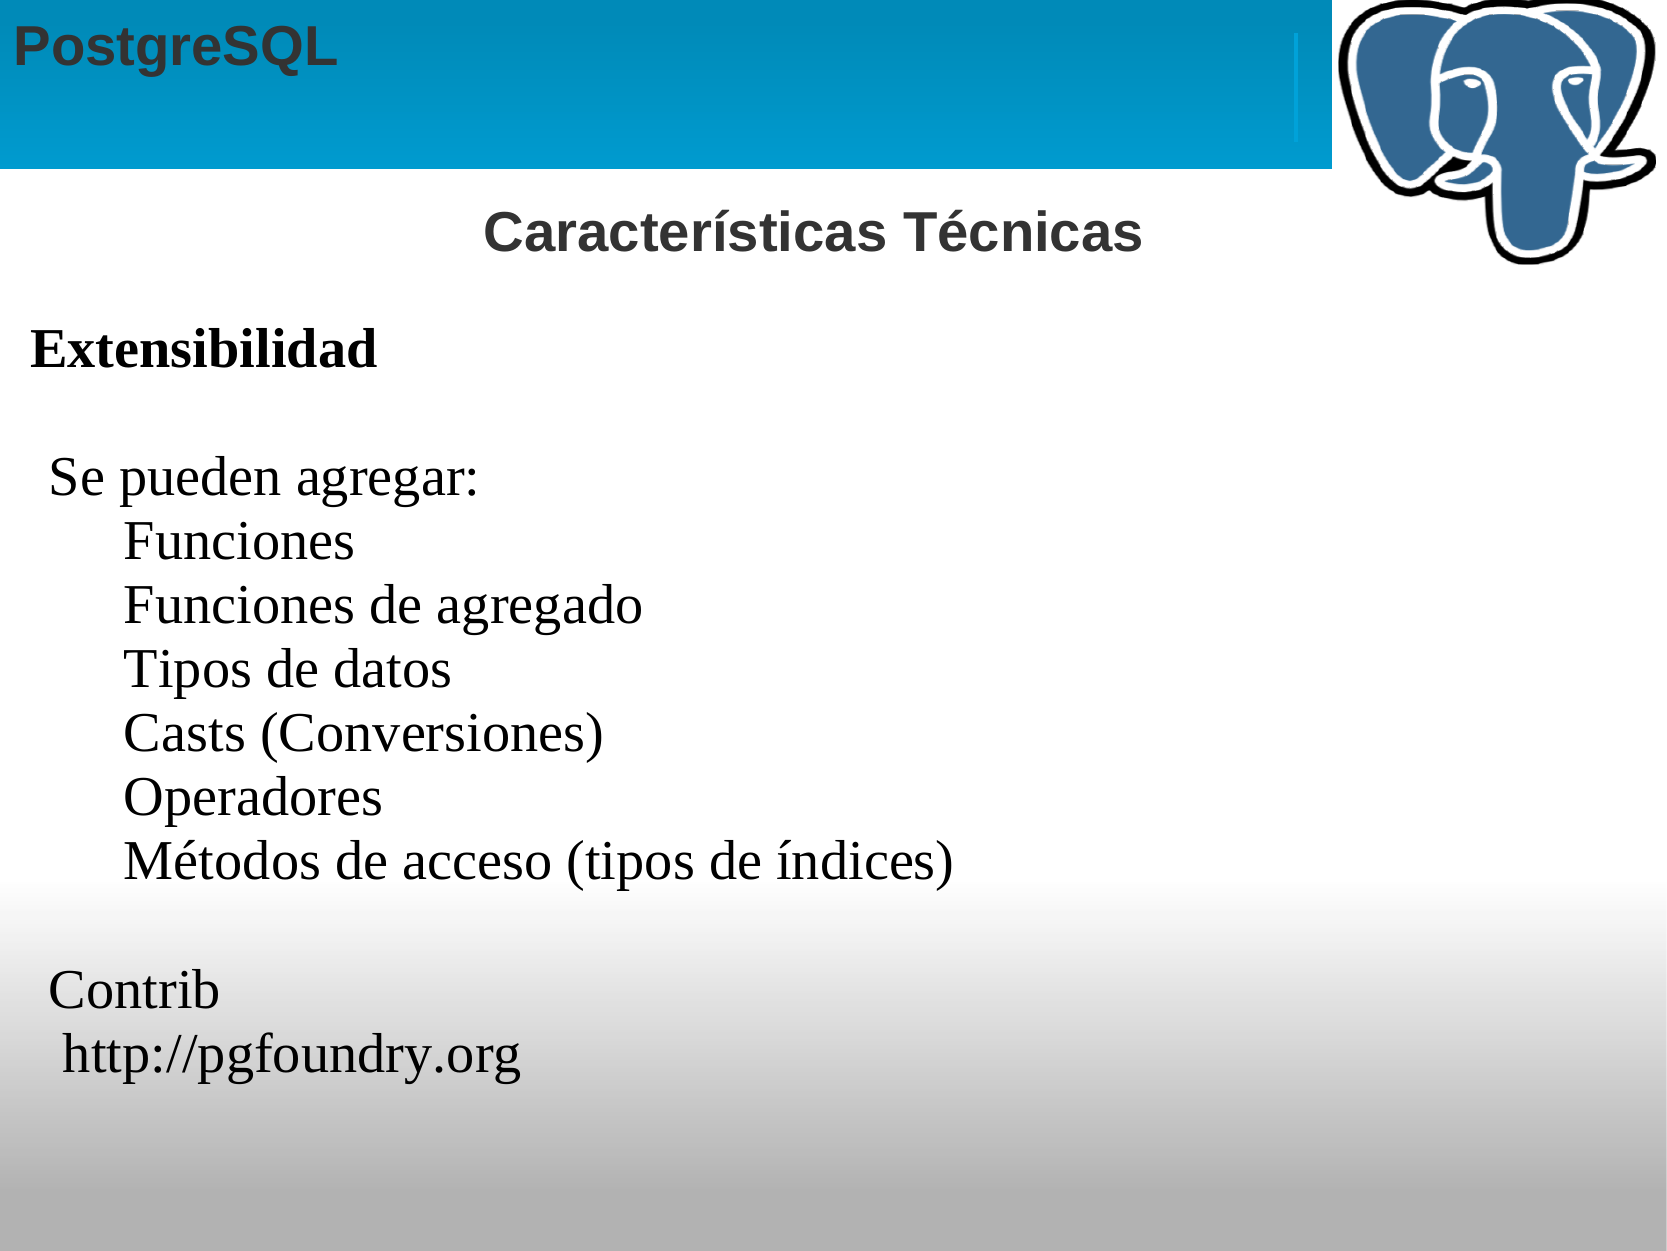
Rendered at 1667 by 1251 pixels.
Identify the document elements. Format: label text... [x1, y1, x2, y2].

picture [0, 0, 1667, 1251]
text_box Características Técnicas [13, 200, 1337, 265]
text_box Extensibilidad Se pueden agregar: Funciones Funciones de agregado Tipos de datos Casts (Conversiones) Operadores Métodos de acceso (tipos de índices) Contrib http://pgfoundry.org [30, 316, 1613, 1214]
text_box PostgreSQL [13, 14, 1265, 79]
